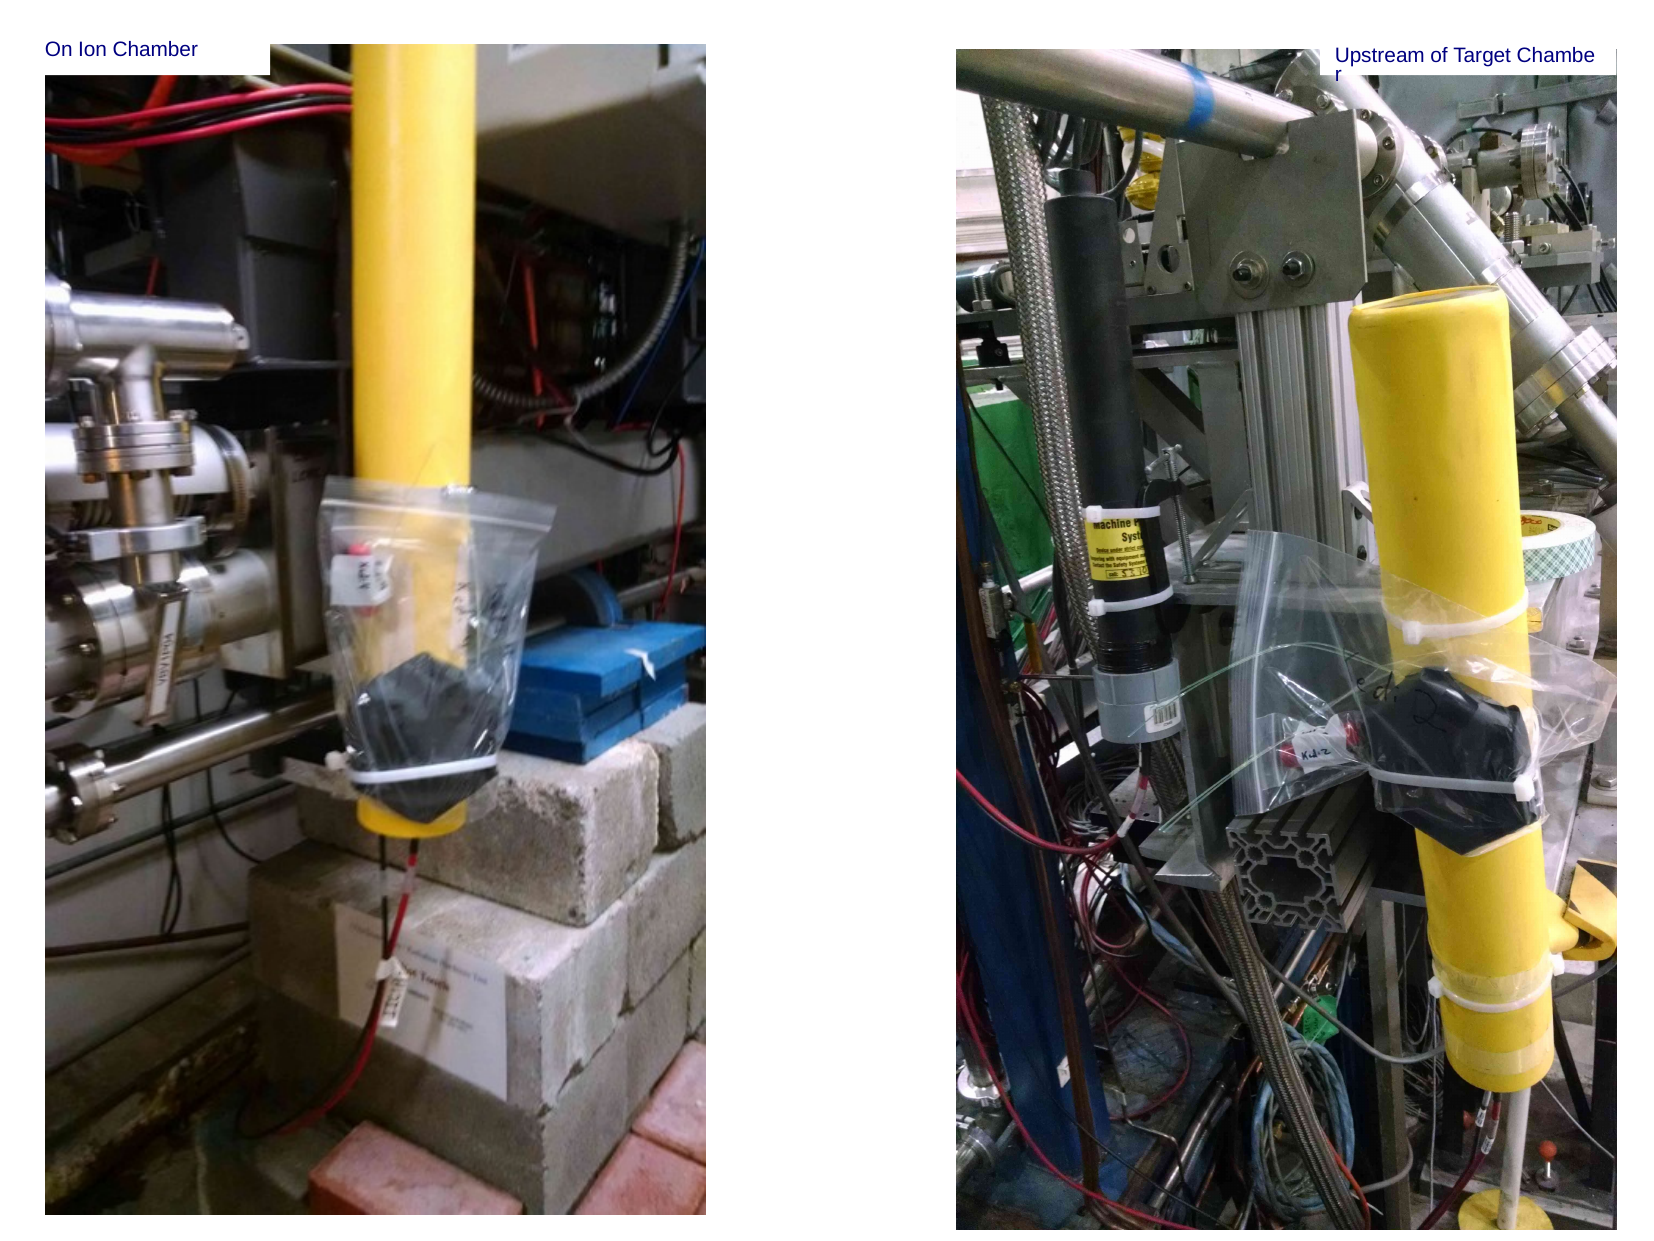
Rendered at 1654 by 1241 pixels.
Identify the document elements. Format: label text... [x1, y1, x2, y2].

text_box On Ion Chamber [30, 30, 271, 76]
picture [45, 44, 706, 1216]
text_box Upstream of Target Chamber [1320, 36, 1617, 76]
picture [956, 49, 1617, 1231]
